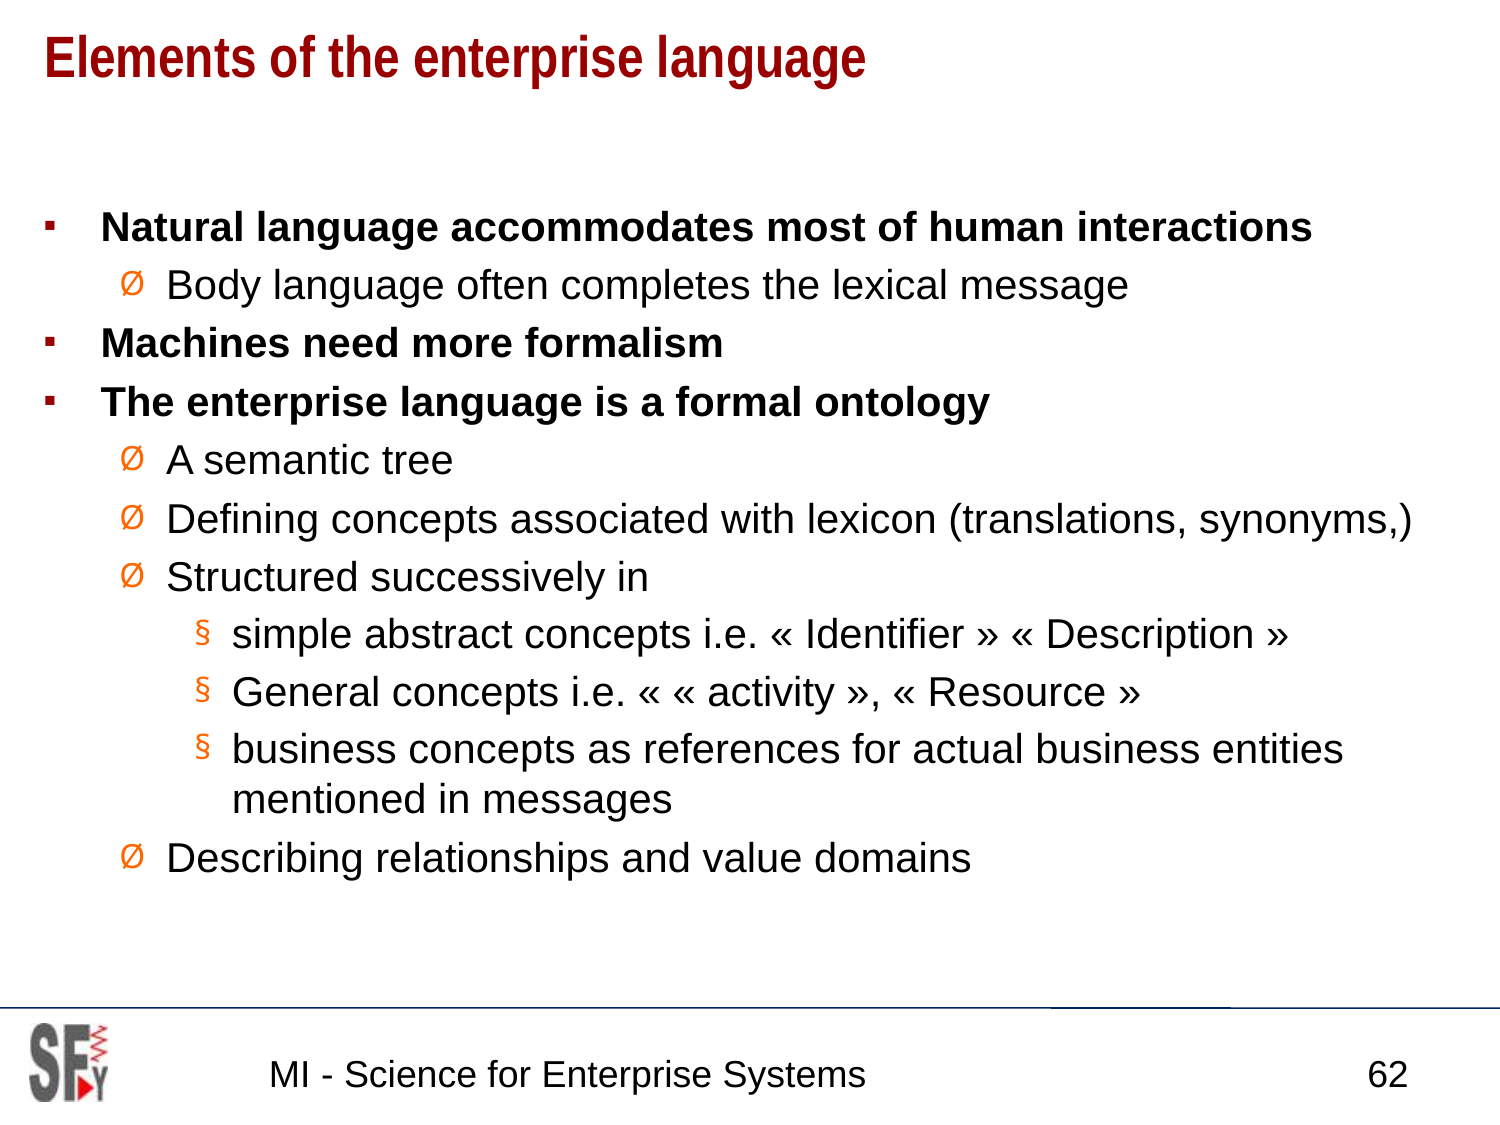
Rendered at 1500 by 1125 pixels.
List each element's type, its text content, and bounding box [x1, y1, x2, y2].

picture [29, 1023, 108, 1102]
list Natural language accommodates most of human interactions Body language often completes the lexical message Machines need more formalism The enterprise language is a formal ontology A semantic tree Defining concepts associated with lexicon (translations, synonyms,) Structured successively in simple abstract concepts i.e. « Identifier » « Description » General concepts i.e. « « activity », « Resource » business concepts as references for actual business entities mentioned in messages Describing relationships and value domains [29, 184, 1471, 988]
title Elements of the enterprise language [29, 12, 1471, 138]
slide_number <numéro> [1352, 1034, 1490, 1103]
footer MI - Science for Enterprise Systems [253, 1034, 1336, 1103]
